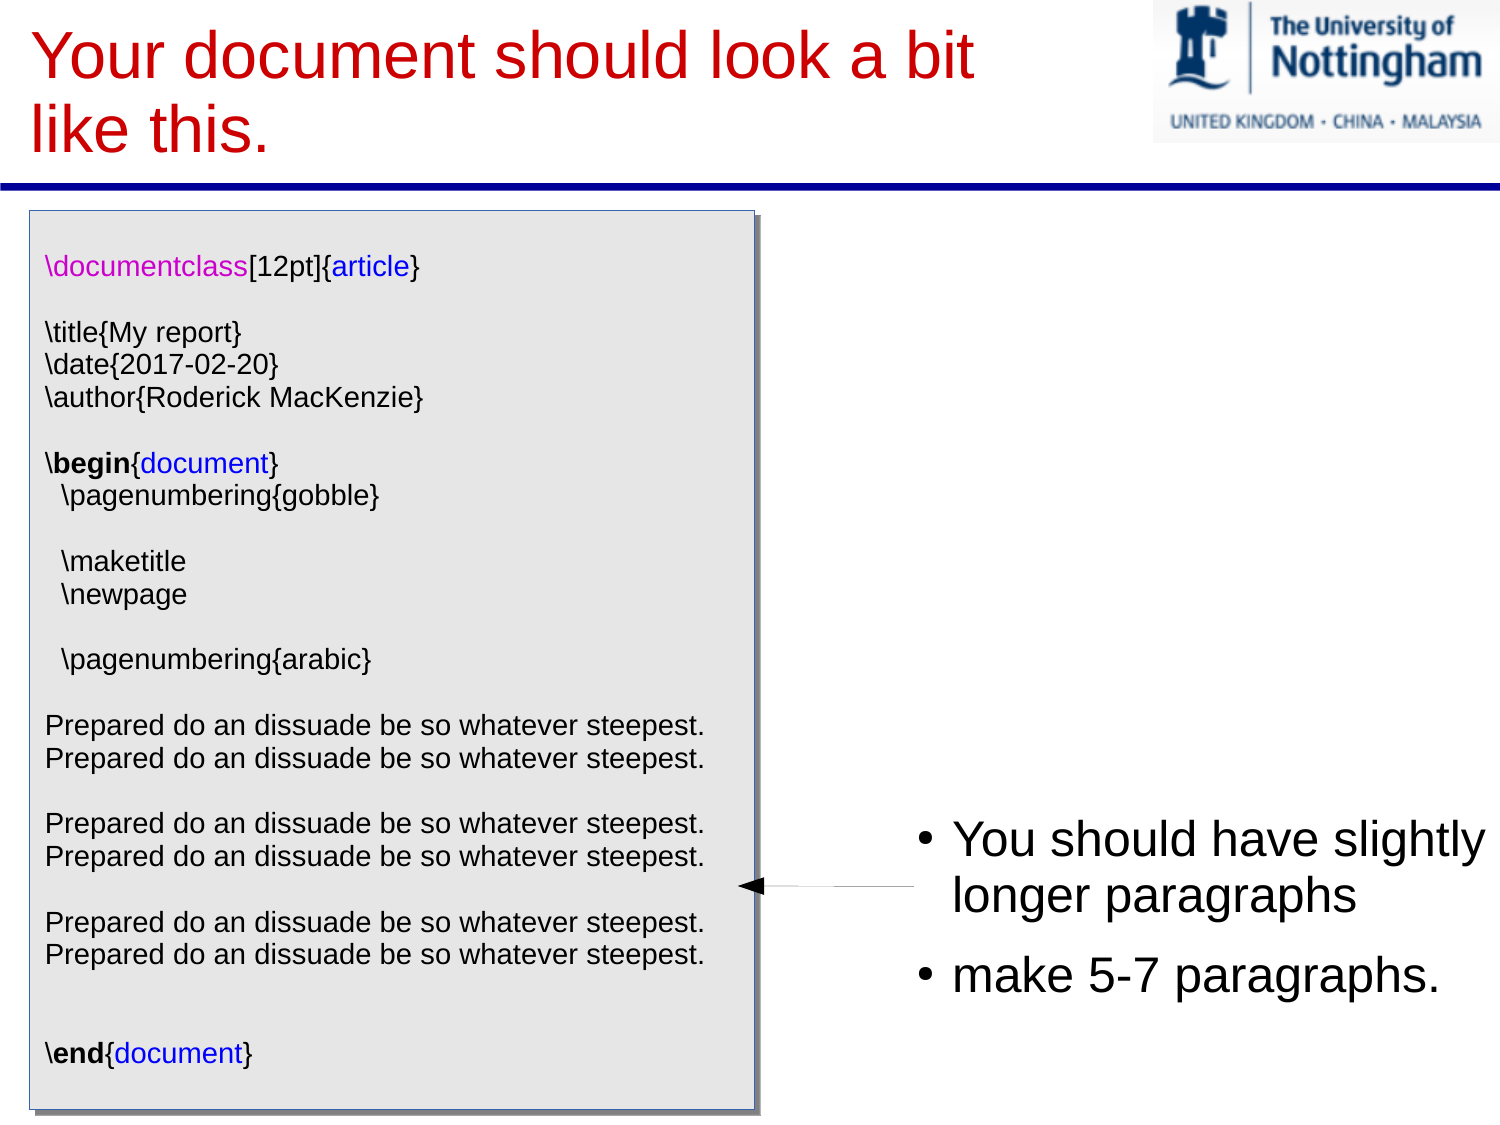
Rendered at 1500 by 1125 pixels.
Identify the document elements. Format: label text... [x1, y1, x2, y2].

picture [1153, 0, 1500, 143]
text_box \documentclass[12pt]{article} \title{My report} \date{2017-02-20} \author{Roderick MacKenzie} \begin{document} \pagenumbering{gobble} \maketitle \newpage \pagenumbering{arabic} Prepared do an dissuade be so whatever steepest. Prepared do an dissuade be so whatever steepest. Prepared do an dissuade be so whatever steepest. Prepared do an dissuade be so whatever steepest. Prepared do an dissuade be so whatever steepest. Prepared do an dissuade be so whatever steepest. \end{document} [29, 210, 755, 1110]
text_box You should have slightly longer paragraphs make 5-7 paragraphs. [901, 803, 1500, 1066]
text_box Your document should look a bit like this. [16, 10, 1096, 175]
